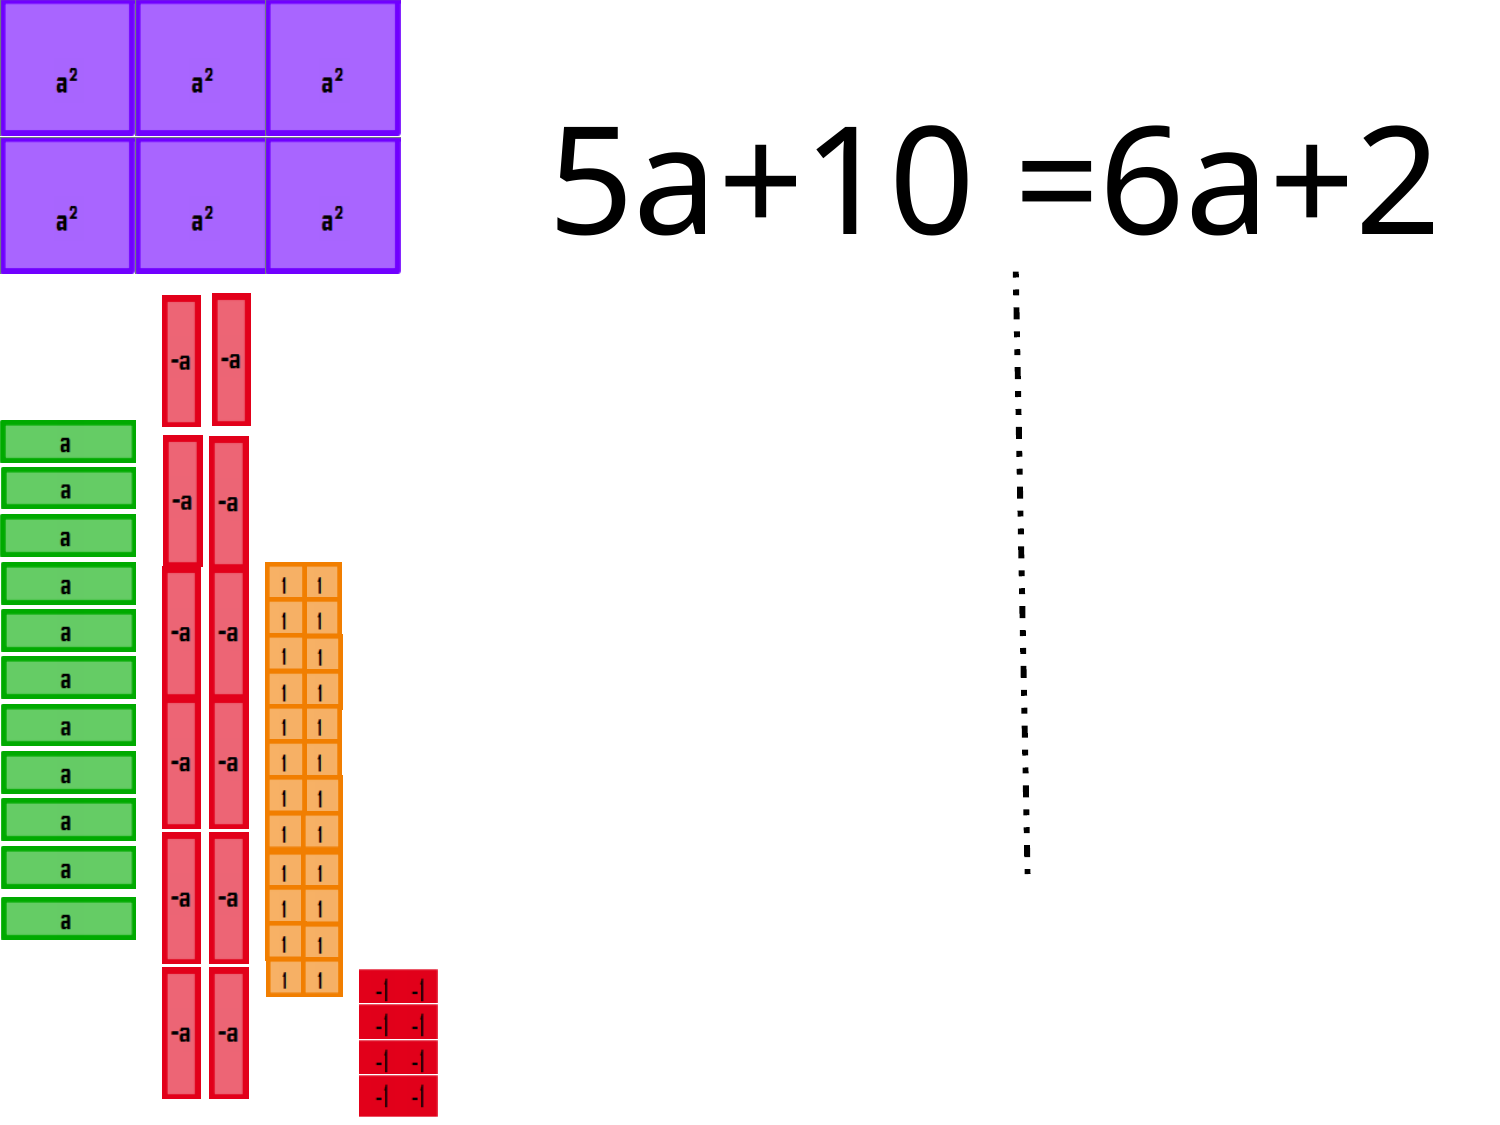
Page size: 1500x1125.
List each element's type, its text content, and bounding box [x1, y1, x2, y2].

picture [209, 832, 249, 965]
picture [0, 897, 136, 940]
picture [0, 467, 136, 509]
picture [0, 846, 136, 889]
picture [209, 436, 249, 829]
picture [162, 295, 201, 427]
picture [209, 967, 249, 1099]
picture [265, 562, 343, 998]
text_box 5a+10 =6a+2 [533, 76, 1457, 272]
picture [162, 832, 201, 965]
picture [0, 514, 136, 557]
picture [359, 968, 438, 1118]
picture [0, 656, 136, 699]
picture [162, 967, 201, 1099]
picture [0, 0, 401, 136]
picture [0, 798, 136, 841]
picture [0, 137, 401, 274]
picture [0, 751, 136, 794]
picture [0, 704, 136, 747]
picture [212, 293, 251, 426]
picture [0, 562, 136, 605]
picture [0, 609, 136, 652]
picture [0, 420, 136, 463]
picture [162, 435, 203, 829]
